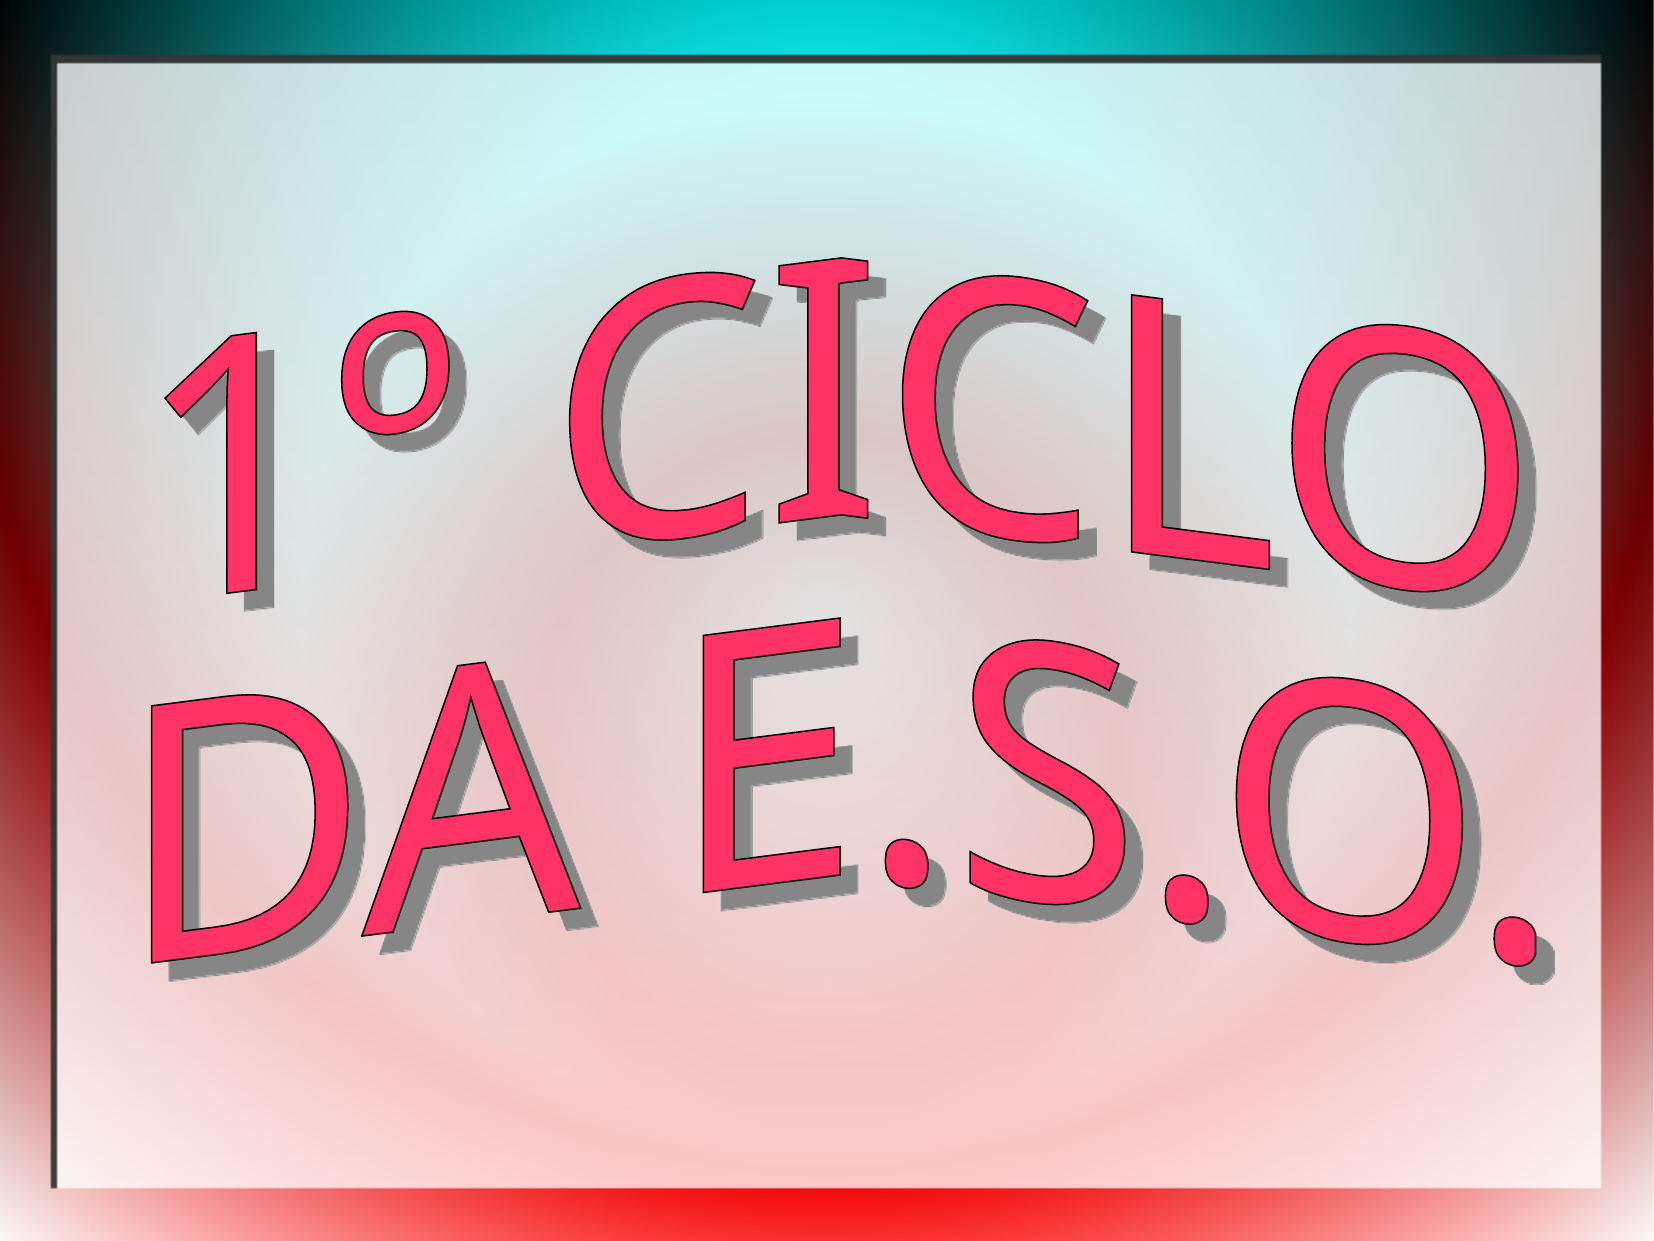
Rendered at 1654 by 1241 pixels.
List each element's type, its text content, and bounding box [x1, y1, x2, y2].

text_box 1º CICLO DA E.S.O. [779, 257, 868, 523]
text_box 1º CICLO DA E.S.O. [1494, 917, 1536, 967]
text_box 1º CICLO DA E.S.O. [569, 272, 755, 541]
text_box 1º CICLO DA E.S.O. [1236, 677, 1463, 945]
text_box 1º CICLO DA E.S.O. [1165, 875, 1208, 925]
text_box 1º CICLO DA E.S.O. [970, 639, 1125, 905]
text_box 1º CICLO DA E.S.O. [165, 332, 257, 594]
picture [0, 0, 1654, 1241]
text_box 1º CICLO DA E.S.O. [703, 618, 841, 893]
text_box 1º CICLO DA E.S.O. [902, 275, 1088, 543]
text_box 1º CICLO DA E.S.O. [1131, 294, 1270, 570]
text_box 1º CICLO DA E.S.O. [361, 662, 581, 937]
text_box 1º CICLO DA E.S.O. [151, 694, 348, 963]
text_box 1º CICLO DA E.S.O. [341, 311, 449, 435]
text_box 1º CICLO DA E.S.O. [1292, 324, 1518, 592]
text_box 1º CICLO DA E.S.O. [885, 839, 928, 889]
